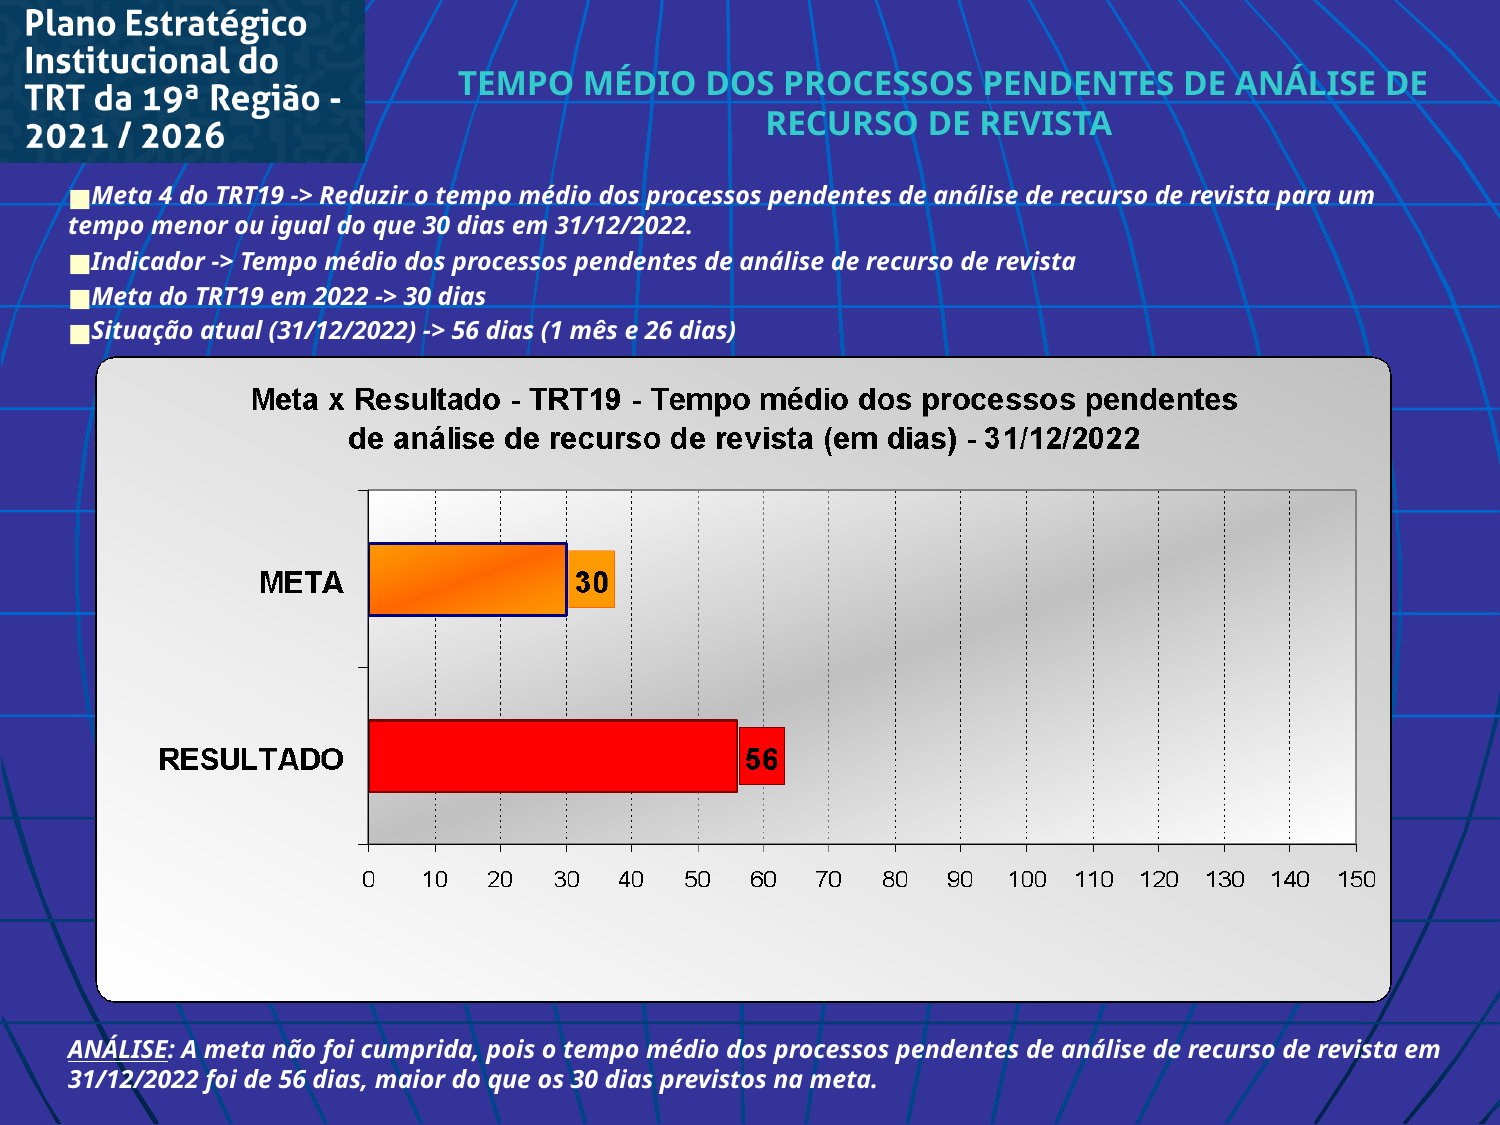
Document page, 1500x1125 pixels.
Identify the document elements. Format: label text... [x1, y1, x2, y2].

picture [88, 349, 1400, 1007]
text_box ANÁLISE: A meta não foi cumprida, pois o tempo médio dos processos pendentes de análise de recurso de revista em 31/12/2022 foi de 56 dias, maior do que os 30 dias previstos na meta. [53, 1025, 1459, 1125]
picture [0, 0, 365, 163]
text_box Meta 4 do TRT19 -> Reduzir o tempo médio dos processos pendentes de análise de recurso de revista para um tempo menor ou igual do que 30 dias em 31/12/2022. Indicador -> Tempo médio dos processos pendentes de análise de recurso de revista Meta do TRT19 em 2022 -> 30 dias Situação atual (31/12/2022) -> 56 dias (1 mês e 26 dias) [53, 172, 1459, 421]
text_box TEMPO MÉDIO DOS PROCESSOS PENDENTES DE ANÁLISE DE RECURSO DE REVISTA [407, 54, 1471, 150]
